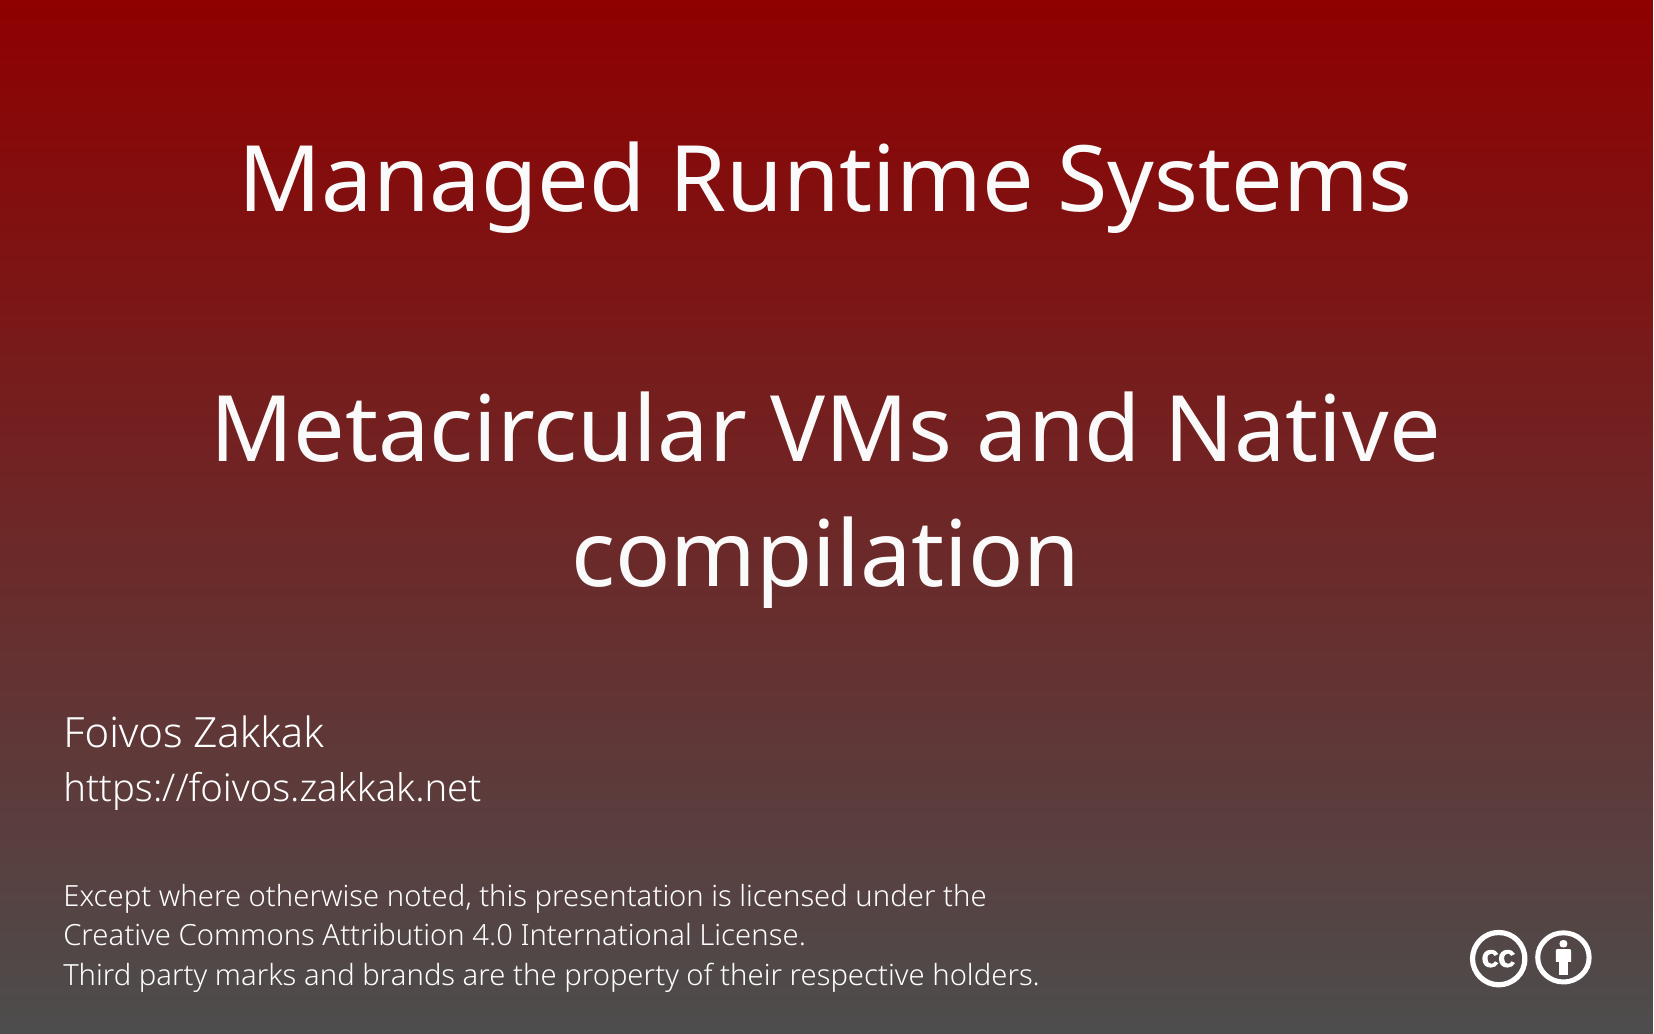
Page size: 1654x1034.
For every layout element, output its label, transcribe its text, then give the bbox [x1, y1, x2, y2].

picture [1534, 929, 1593, 985]
text_box Foivos Zakkak https://foivos.zakkak.net Except where otherwise noted, this presentation is licensed under the Creative Commons Attribution 4.0 International License. Third party marks and brands are the property of their respective holders. [63, 696, 1599, 1001]
picture [1469, 929, 1528, 988]
title Managed Runtime Systems Metacircular VMs and Native compilation [58, 44, 1594, 683]
